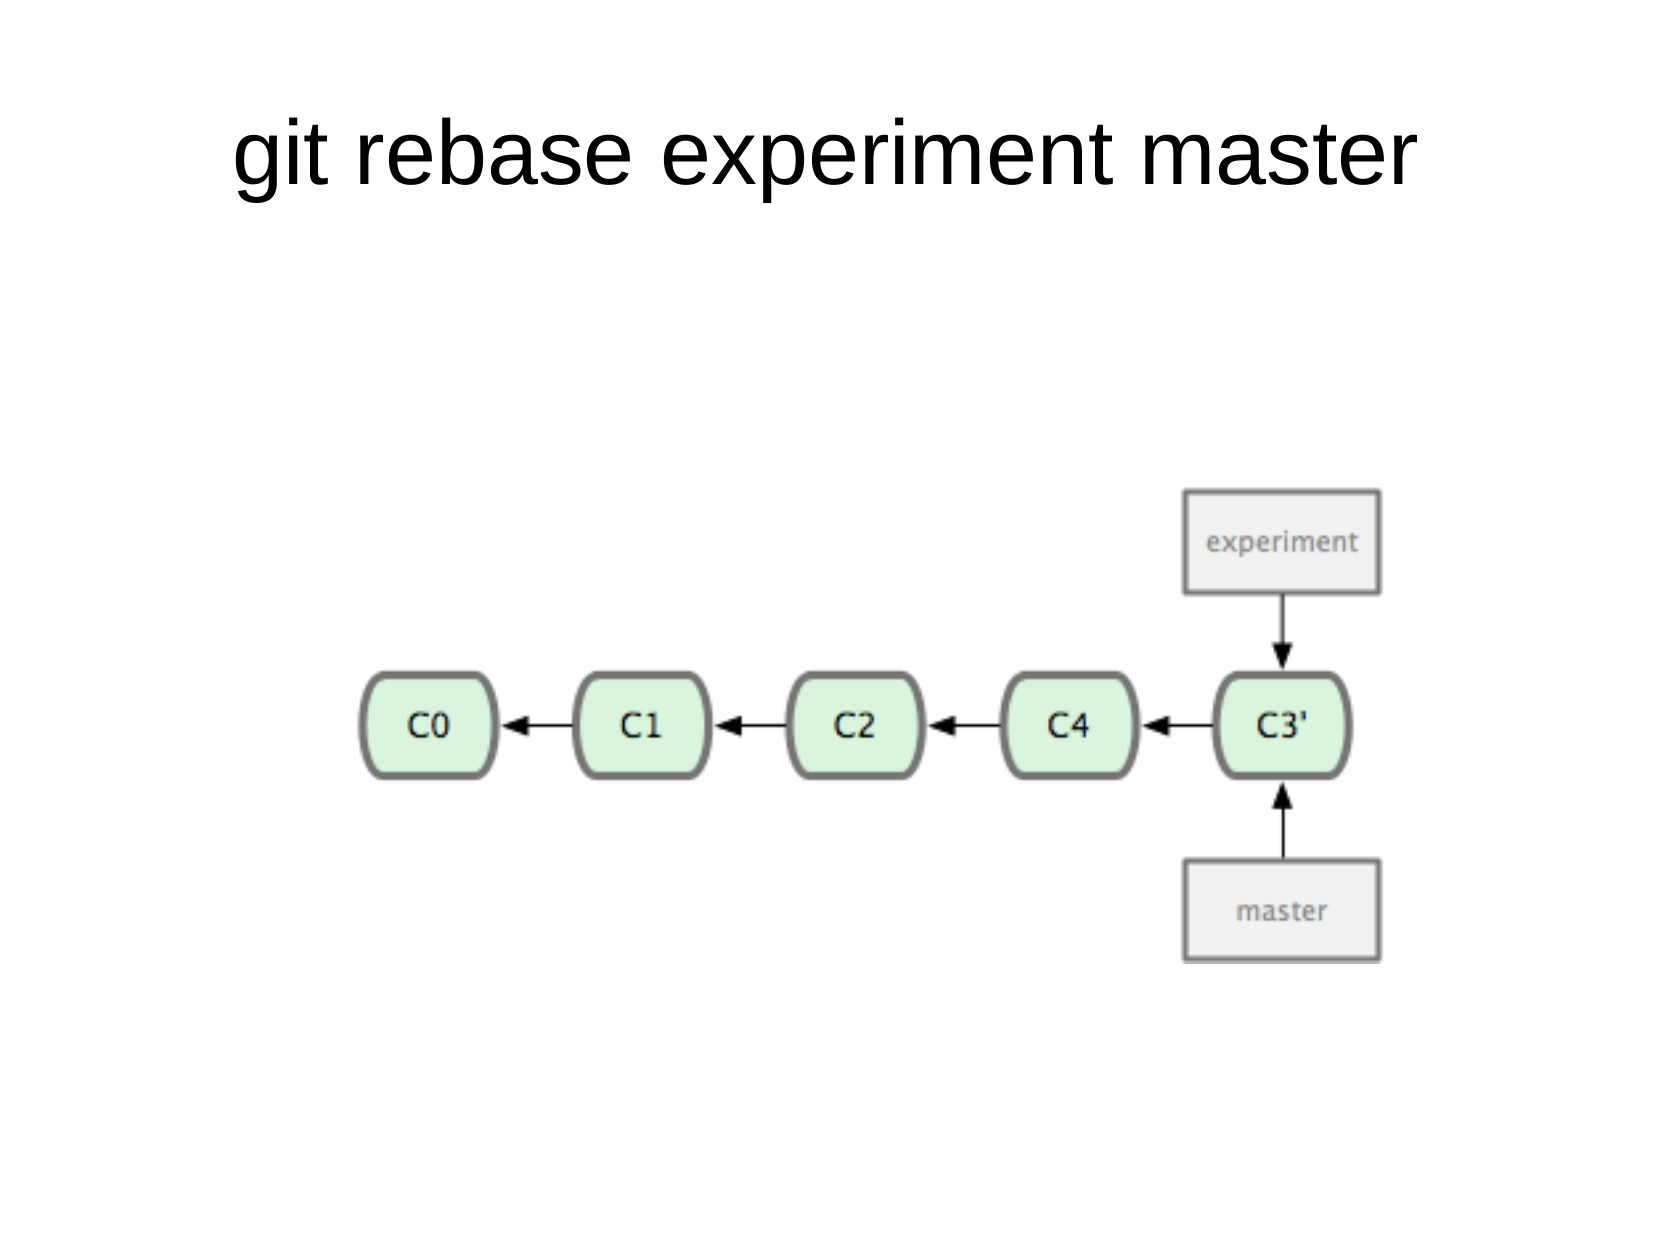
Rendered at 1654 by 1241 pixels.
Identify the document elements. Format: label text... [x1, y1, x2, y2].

picture [353, 486, 1386, 964]
title git rebase experiment master [82, 49, 1571, 257]
